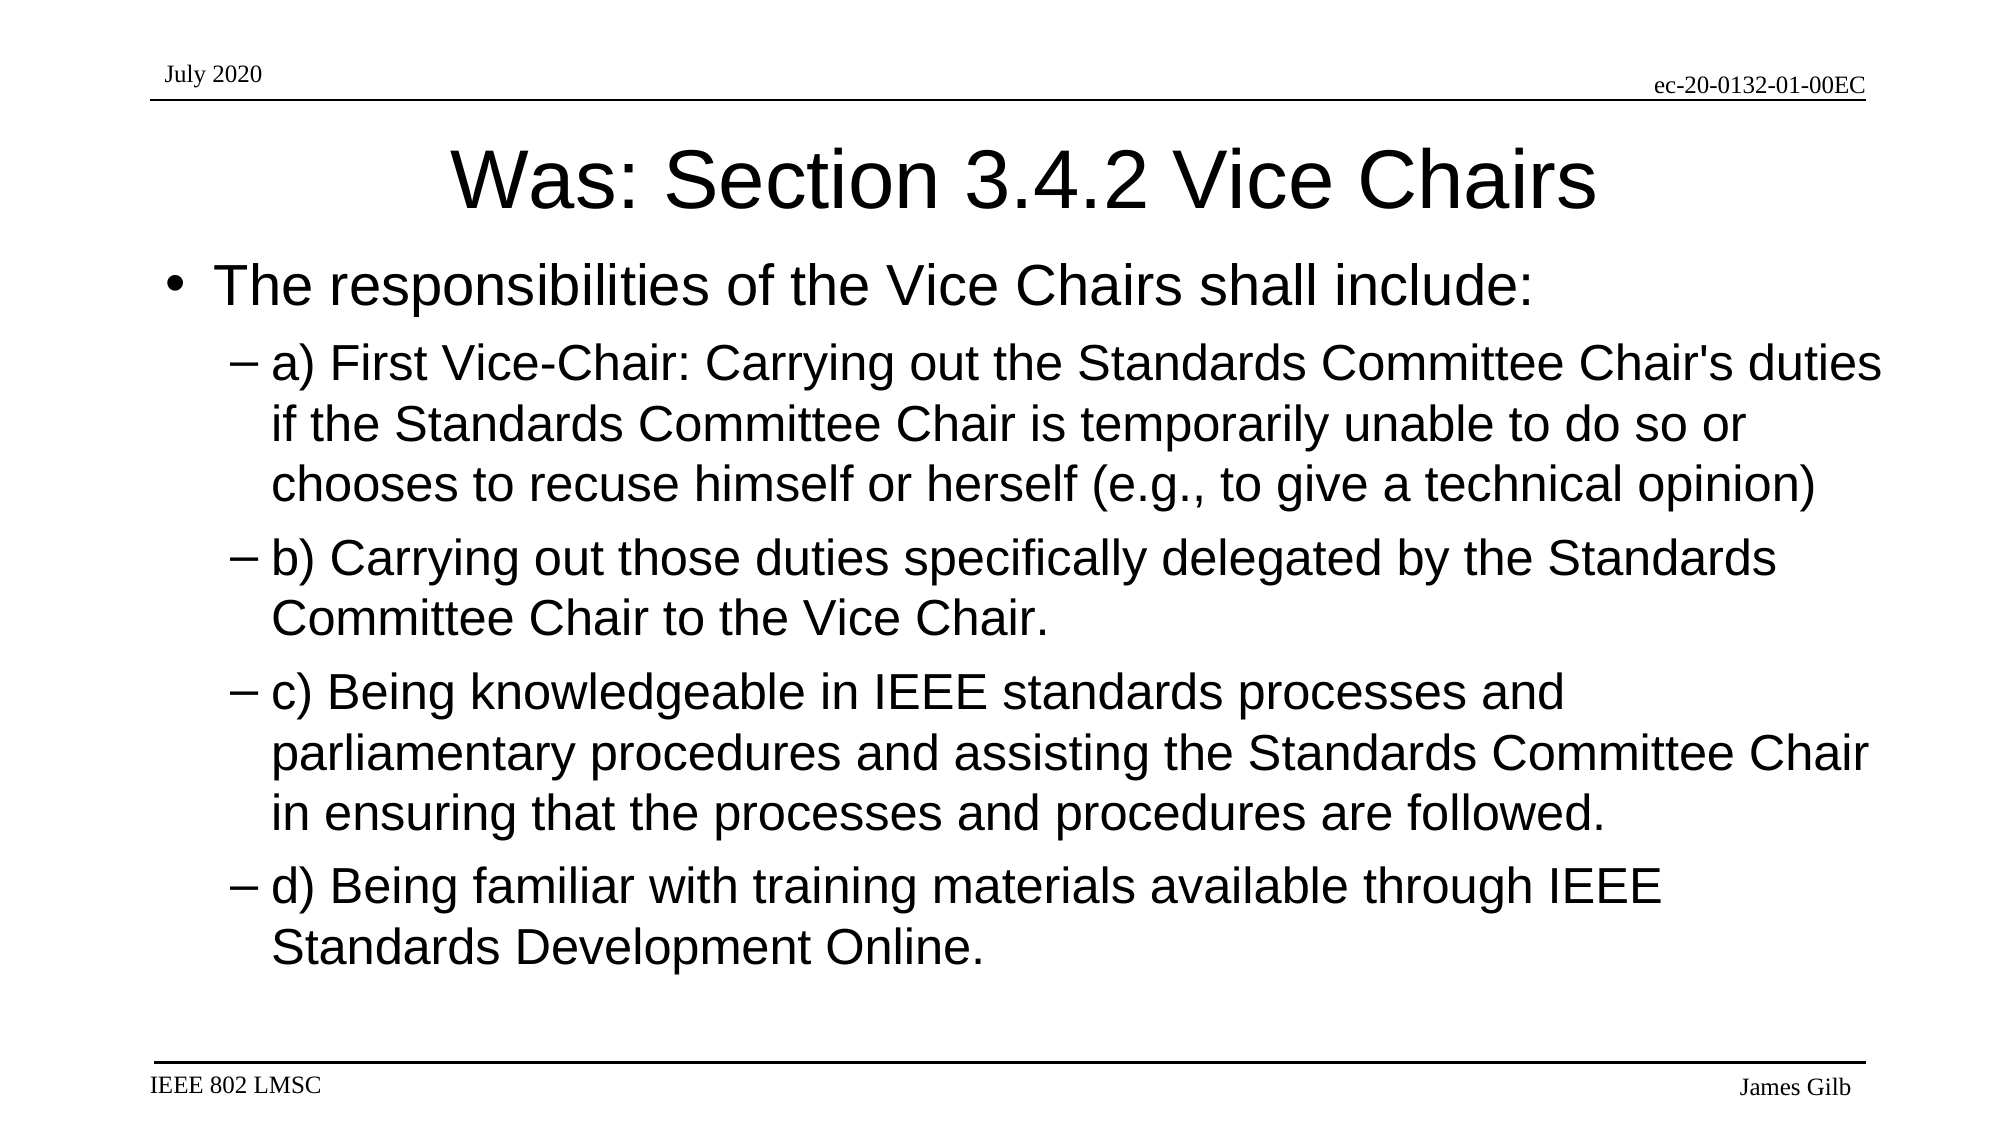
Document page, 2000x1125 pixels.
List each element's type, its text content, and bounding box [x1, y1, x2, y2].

title Was: Section 3.4.2 Vice Chairs [149, 112, 1900, 238]
list The responsibilities of the Vice Chairs shall include: a) First Vice-Chair: Carrying out the Standards Committee Chair's duties if the Standards Committee Chair is temporarily unable to do so or chooses to recuse himself or herself (e.g., to give a technical opinion) b) Carrying out those duties specifically delegated by the Standards Committee Chair to the Vice Chair. c) Being knowledgeable in IEEE standards processes and parliamentary procedures and assisting the Standards Committee Chair in ensuring that the processes and procedures are followed. d) Being familiar with training materials available through IEEE Standards Development Online. [149, 239, 1900, 1051]
